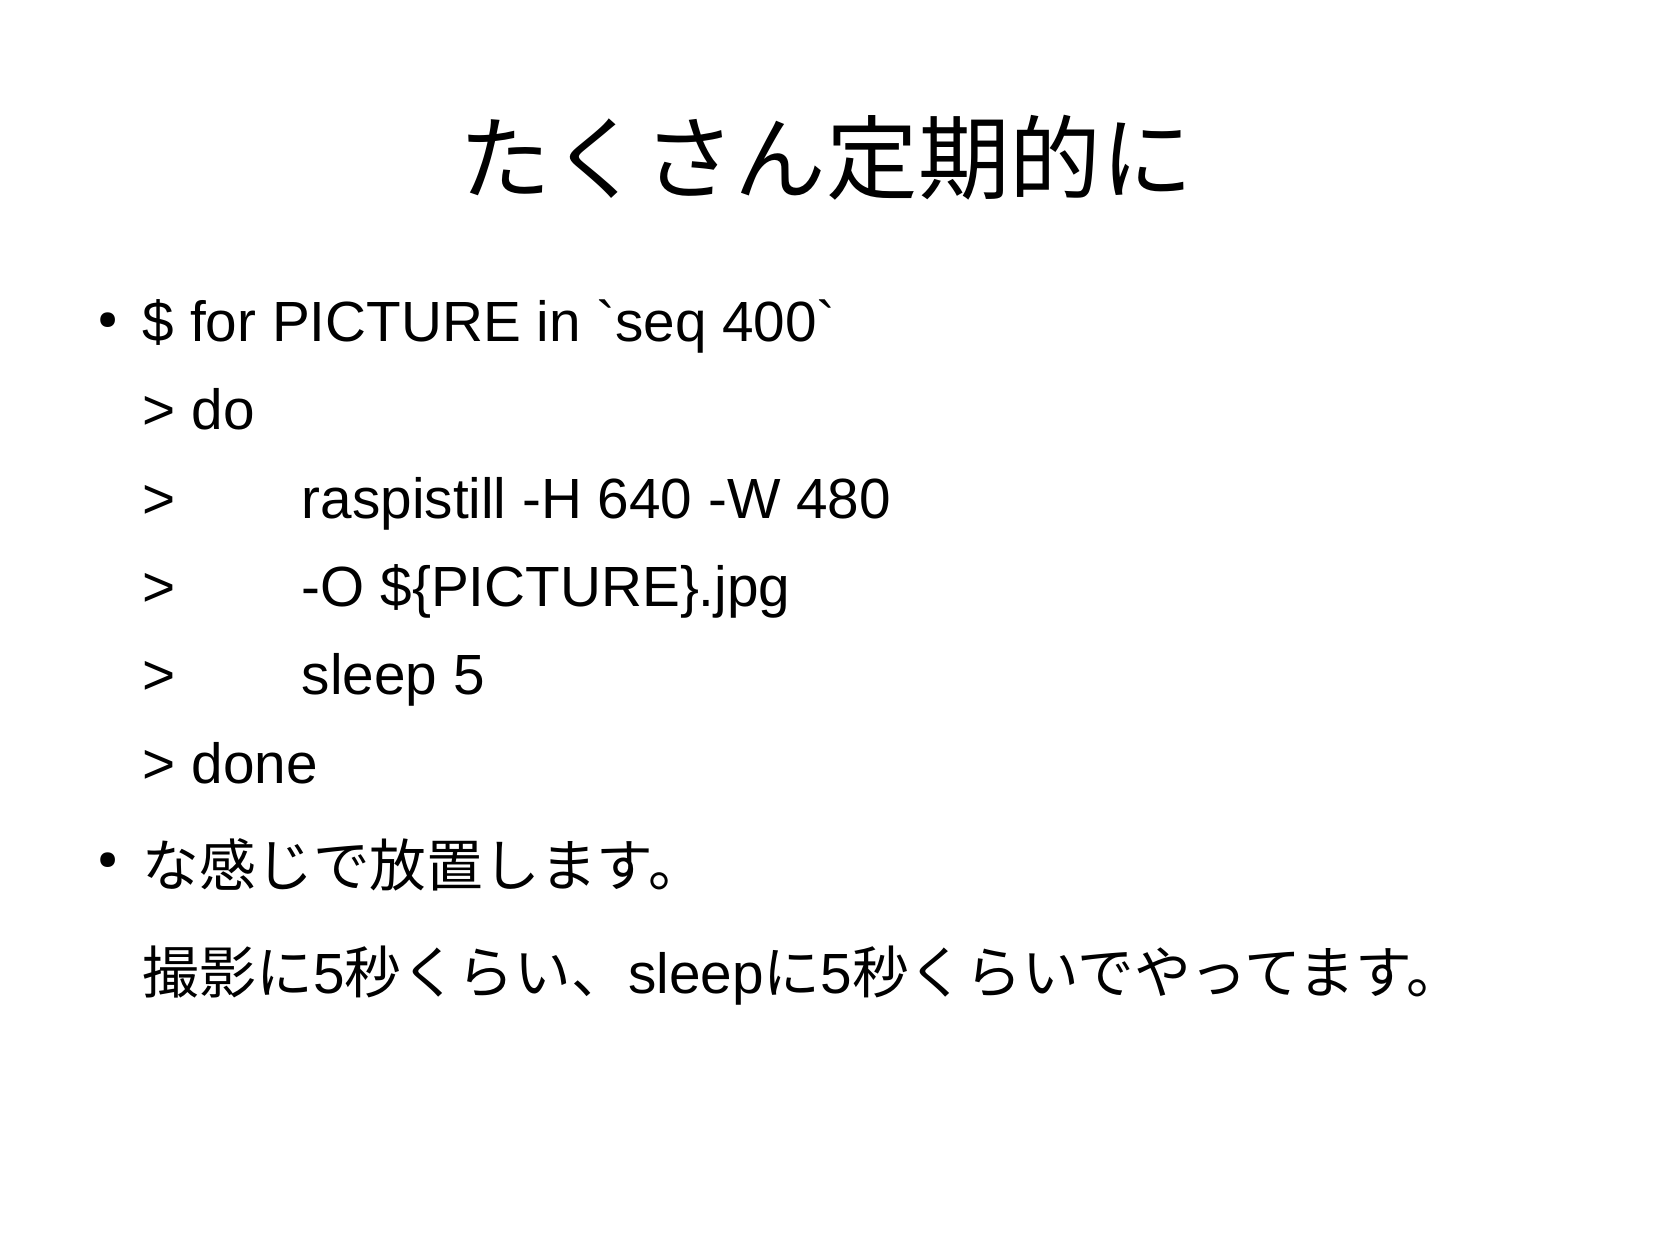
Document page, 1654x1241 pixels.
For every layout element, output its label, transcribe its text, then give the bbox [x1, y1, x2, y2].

list $ for PICTURE in `seq 400` > do > raspistill -H 640 -W 480 > -O ${PICTURE}.jpg > sleep 5 > done な感じで放置します。 撮影に5秒くらい、sleepに5秒くらいでやってます。 [82, 290, 1571, 1010]
title たくさん定期的に [82, 49, 1571, 257]
